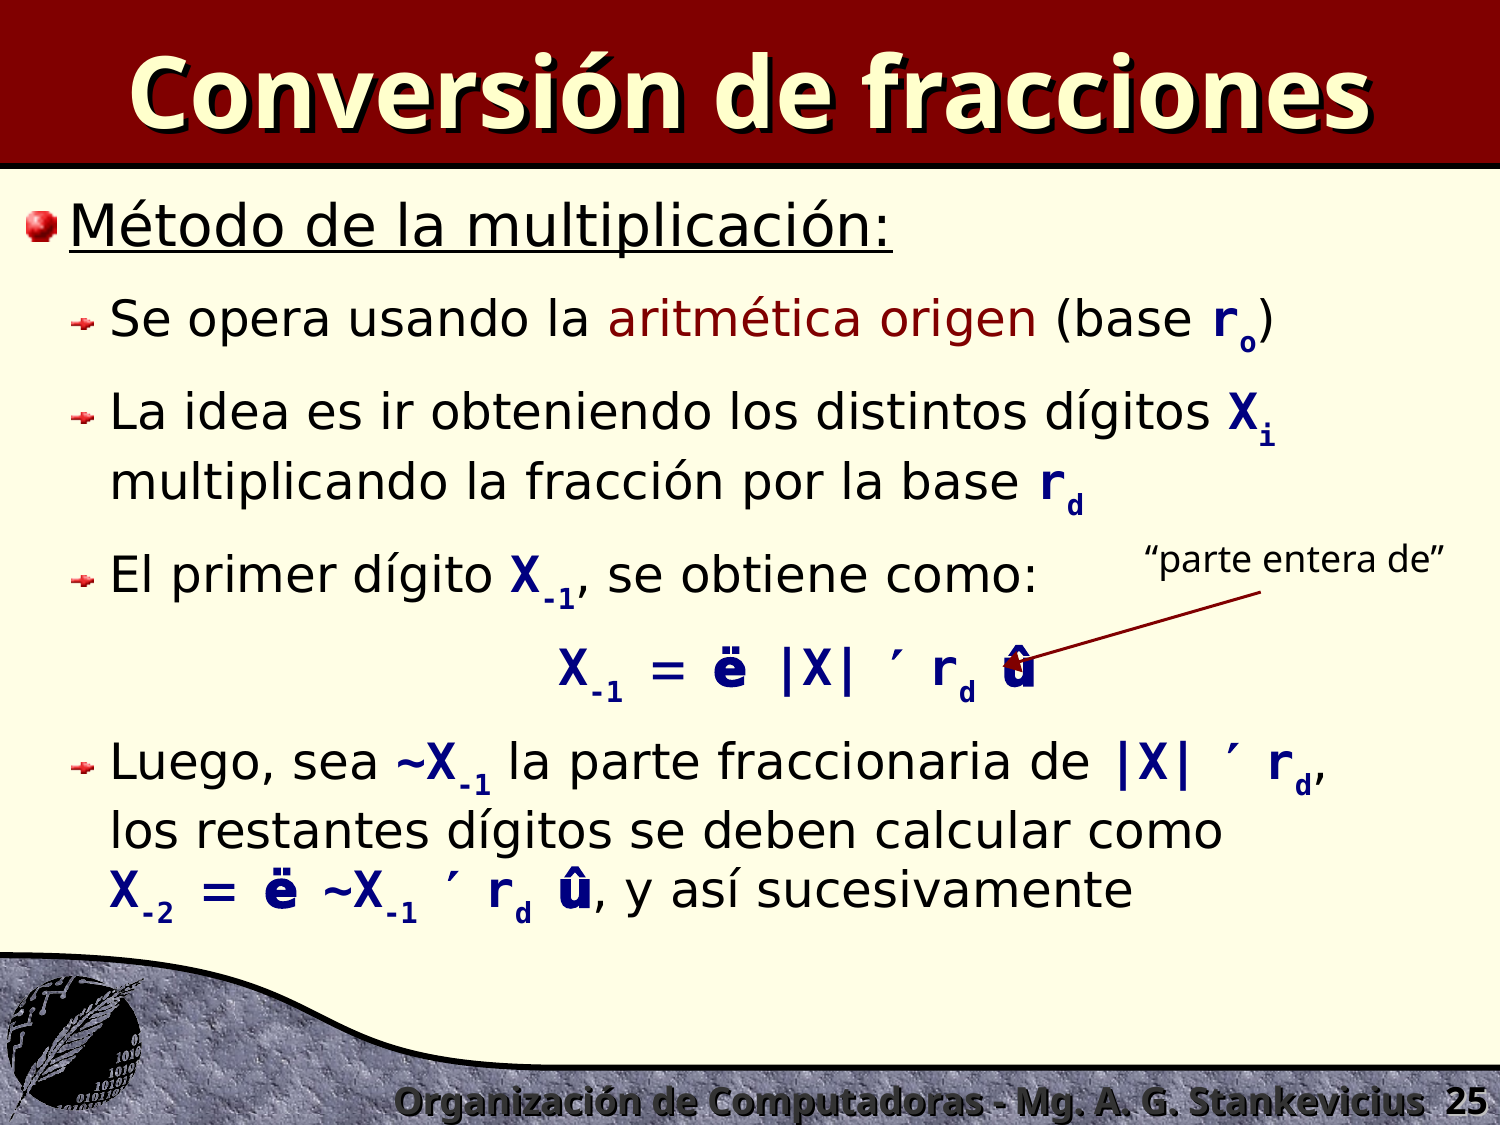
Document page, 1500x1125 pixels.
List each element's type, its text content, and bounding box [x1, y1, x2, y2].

picture [802, 1100, 806, 1110]
picture [448, 1100, 455, 1110]
text_box “parte entera de” [1129, 525, 1466, 593]
picture [1058, 1100, 1065, 1110]
picture [0, 959, 1500, 1125]
list Método de la multiplicación: Se opera usando la aritmética origen (base ro) La idea es ir obteniendo los distintos dígitos Xi multiplicando la fracción por la base rd El primer dígito X-1, se obtiene como: X-1 = ë |X| ´ rd û Luego, sea ~X-1 la parte fraccionaria de |X| ´ rd, los restantes dígitos se deben calcular como X-2 = ë ~X-1 ´ rd û, y así sucesivamente [11, 192, 1486, 945]
title Conversión de fracciones [15, 5, 1485, 160]
